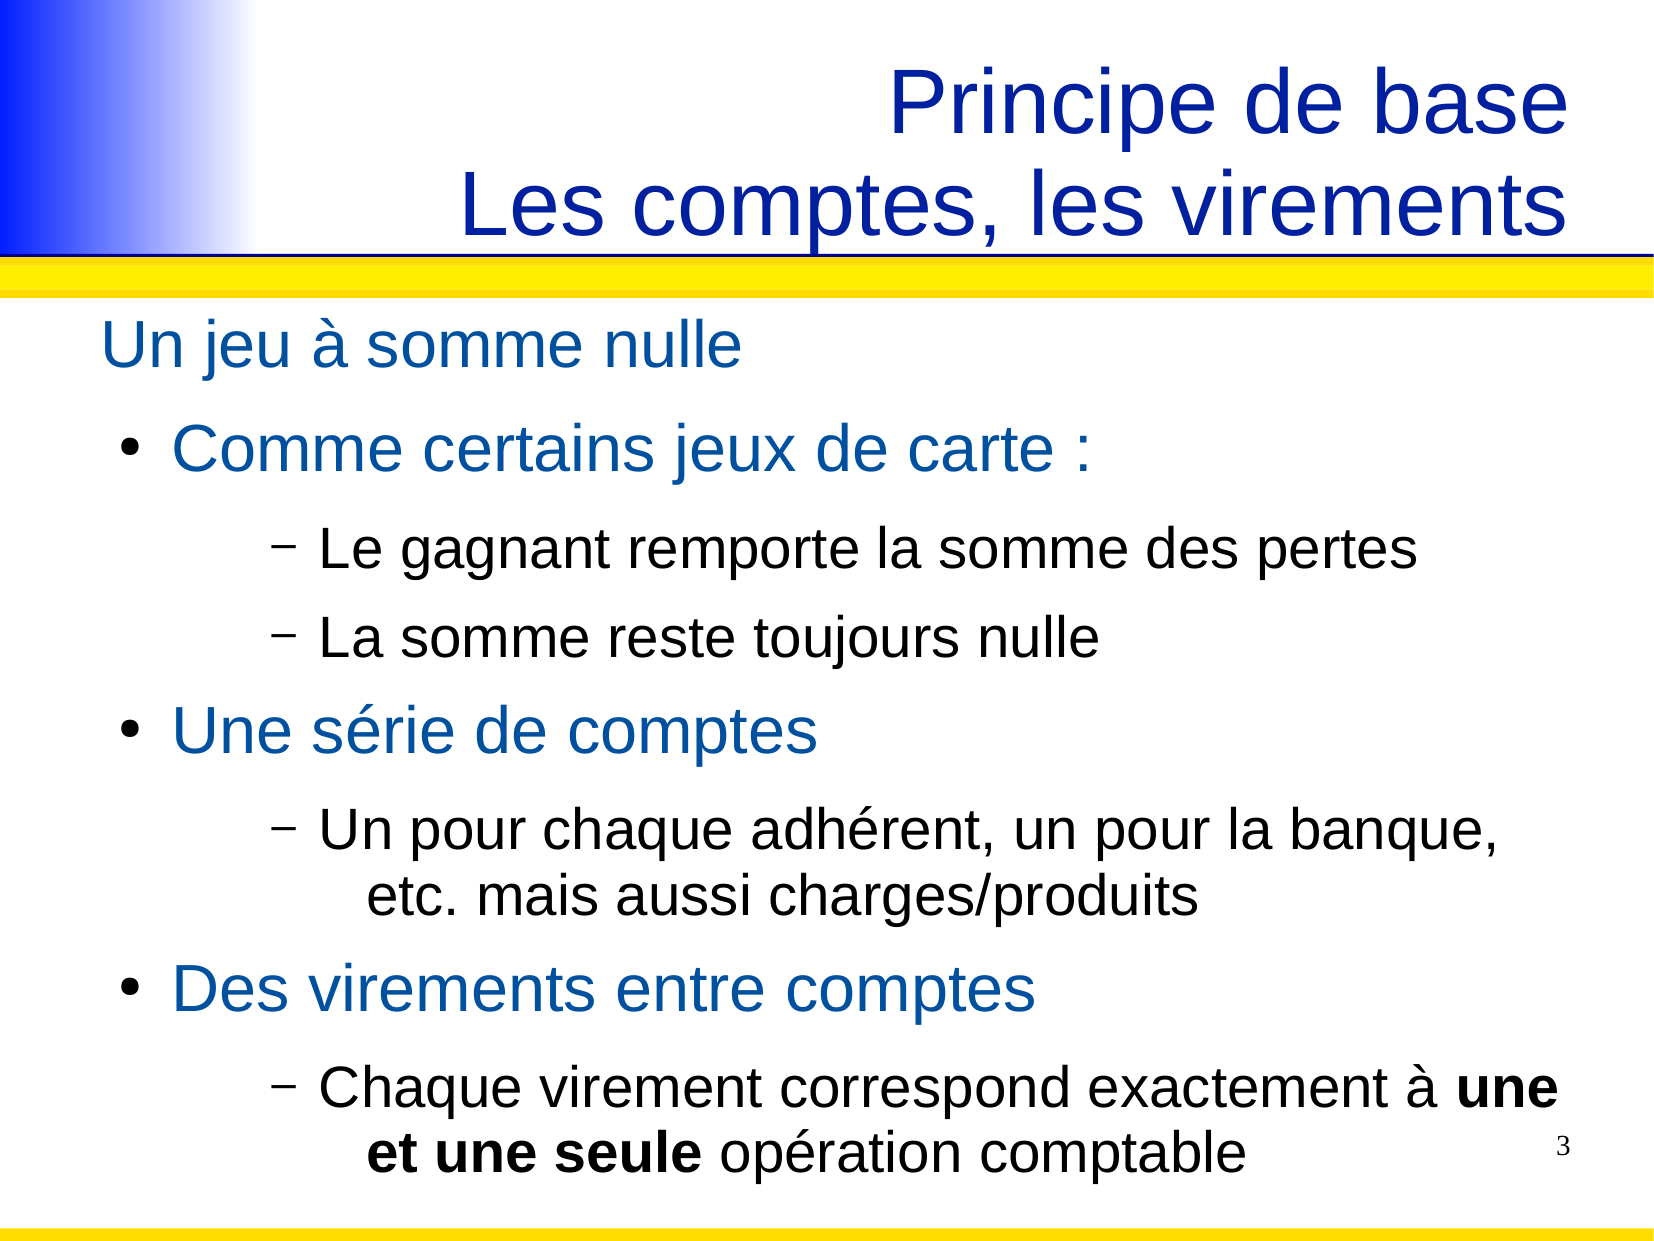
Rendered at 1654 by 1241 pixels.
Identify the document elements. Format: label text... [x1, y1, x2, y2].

title Principe de base Les comptes, les virements [372, 49, 1571, 257]
list Un jeu à somme nulle Comme certains jeux de carte : Le gagnant remporte la somme des pertes La somme reste toujours nulle Une série de comptes Un pour chaque adhérent, un pour la banque, etc. mais aussi charges/produits Des virements entre comptes Chaque virement correspond exactement à une et une seule opération comptable [82, 307, 1571, 1186]
